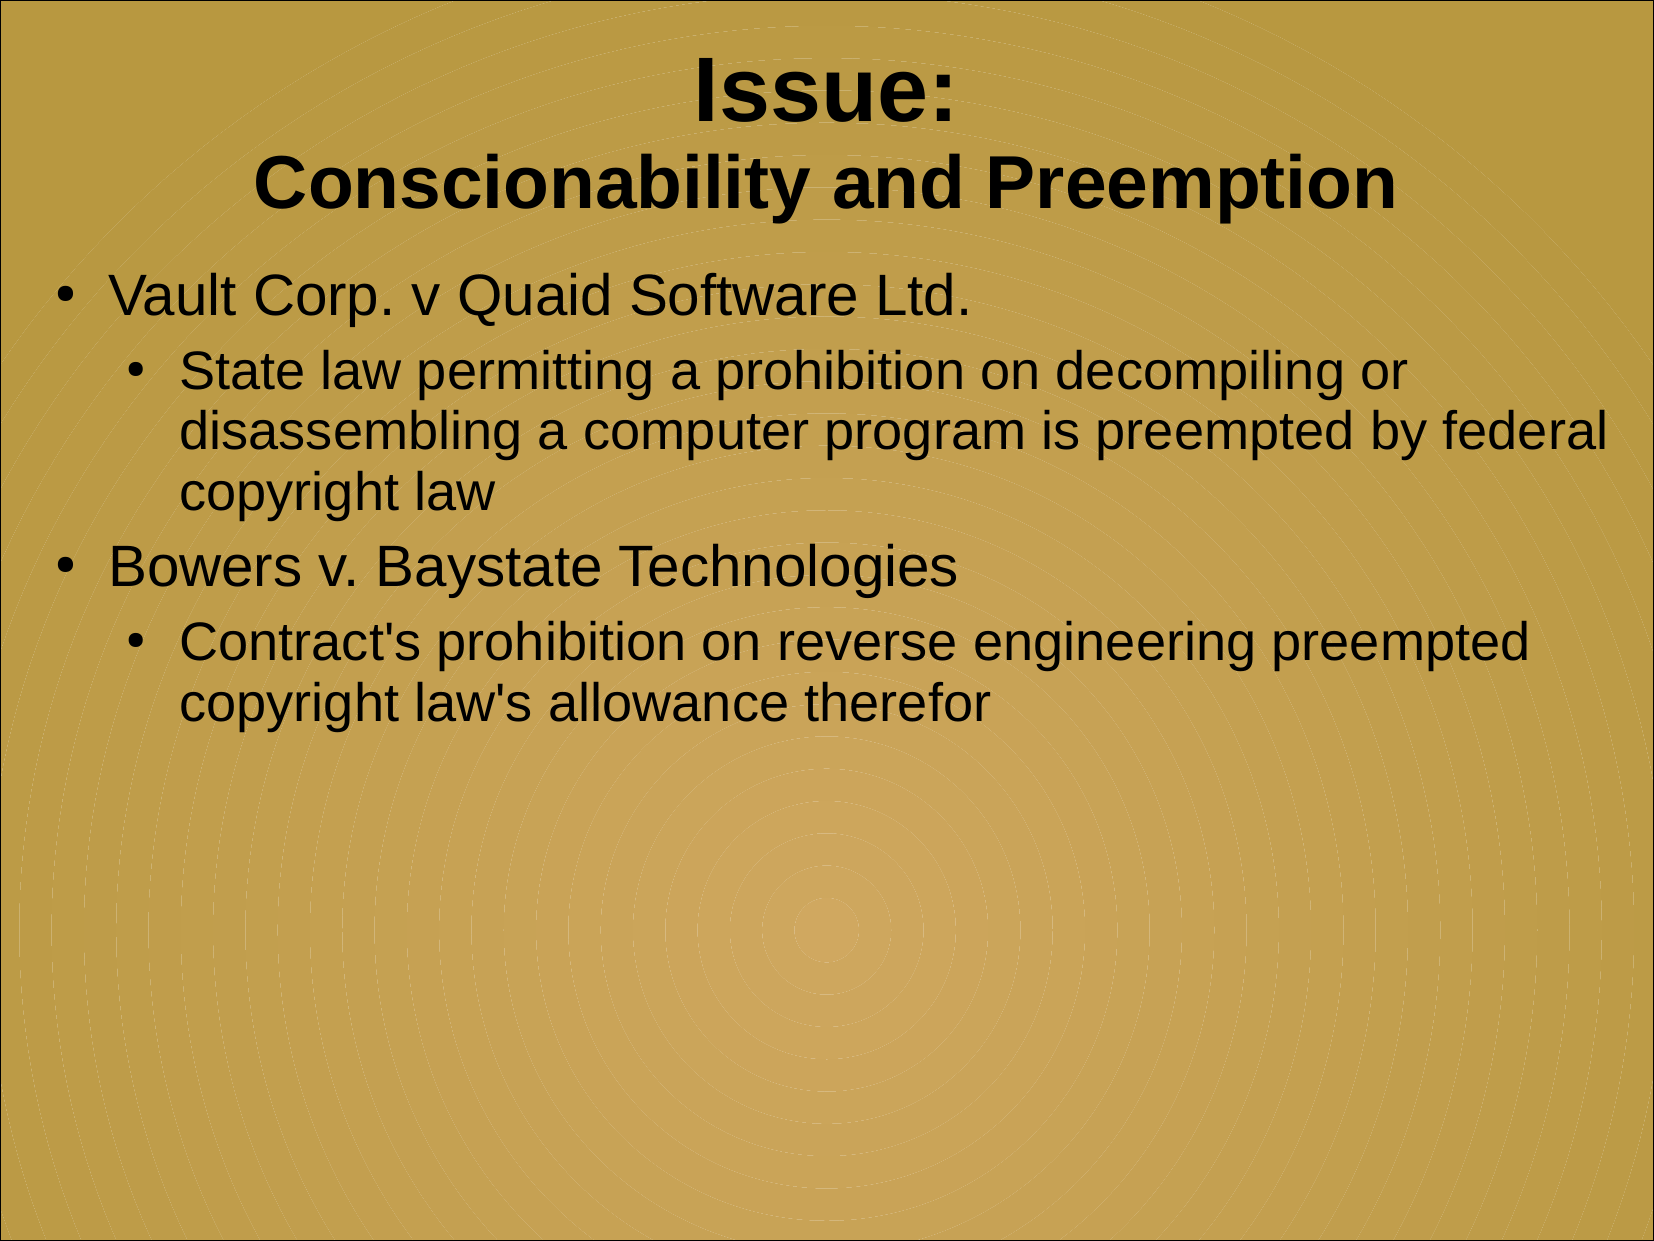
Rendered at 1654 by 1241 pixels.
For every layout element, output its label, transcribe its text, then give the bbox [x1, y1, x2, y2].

title Issue: Conscionability and Preemption [82, 37, 1571, 226]
list Vault Corp. v Quaid Software Ltd. State law permitting a prohibition on decompiling or disassembling a computer program is preempted by federal copyright law Bowers v. Baystate Technologies Contract's prohibition on reverse engineering preempted copyright law's allowance therefor [37, 262, 1616, 1082]
